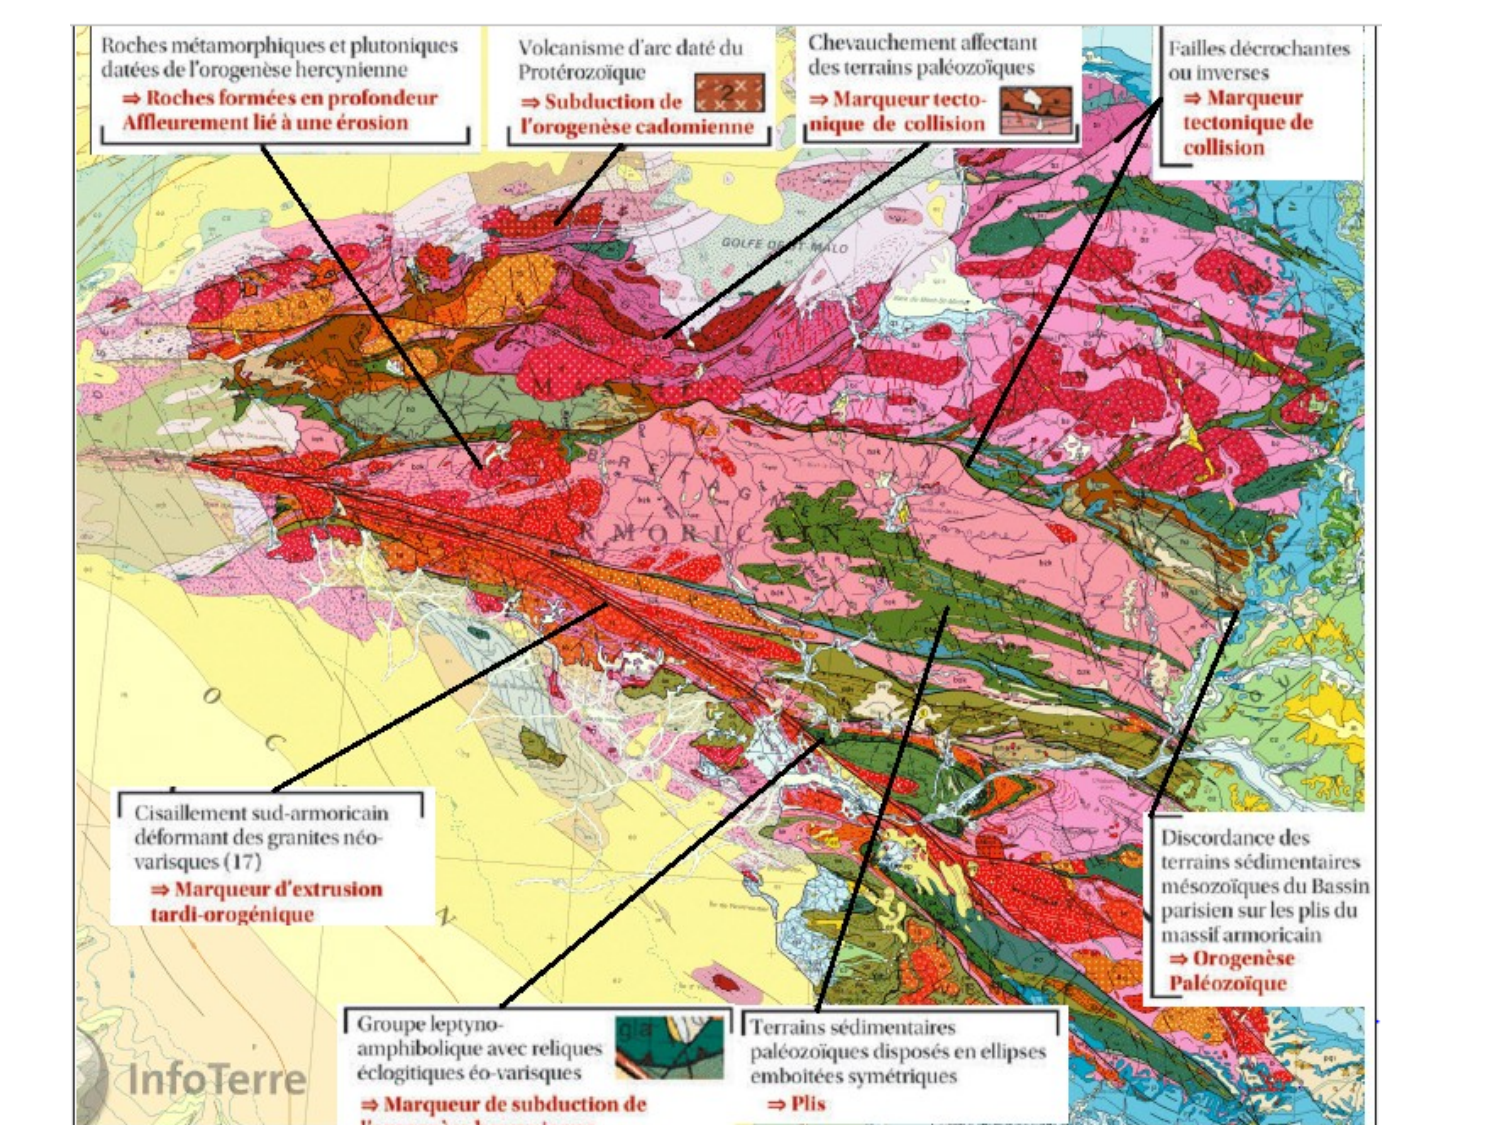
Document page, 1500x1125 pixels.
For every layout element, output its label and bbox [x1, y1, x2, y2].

picture [70, 23, 1382, 1125]
